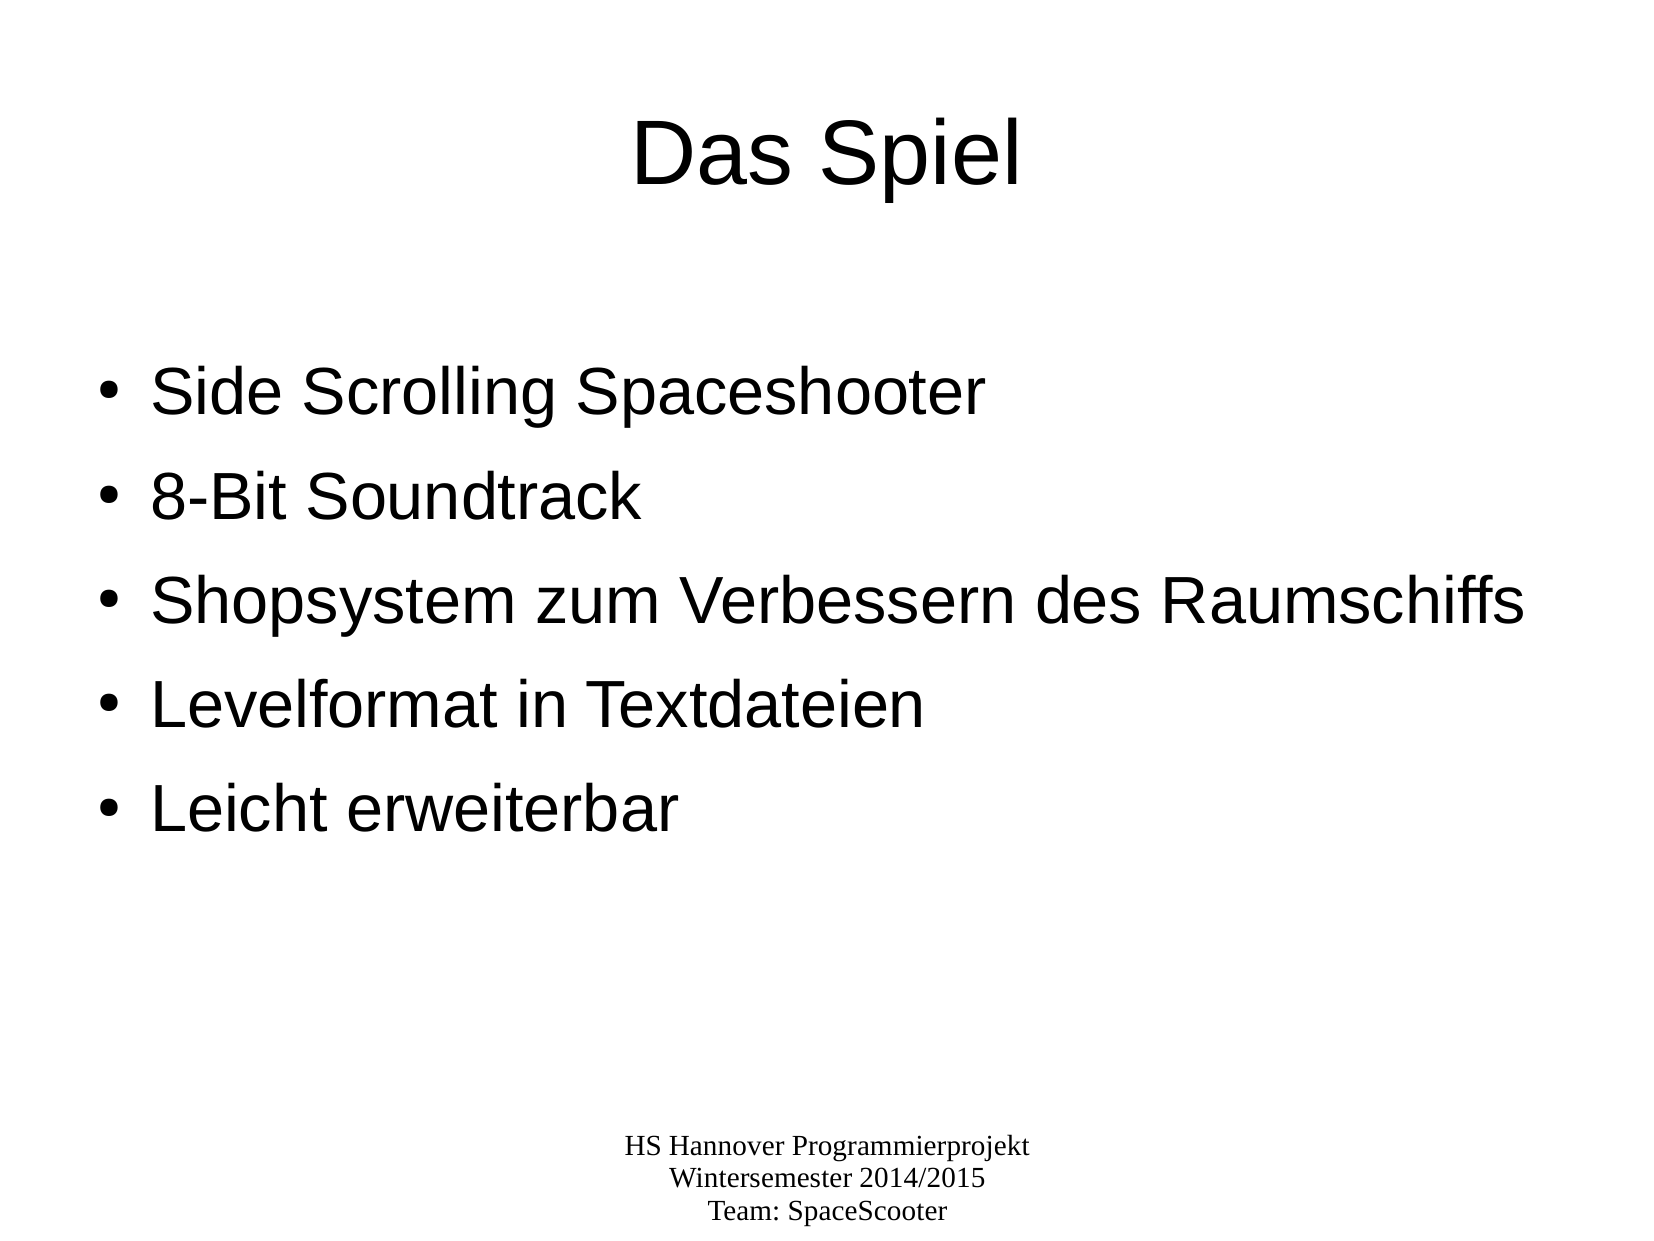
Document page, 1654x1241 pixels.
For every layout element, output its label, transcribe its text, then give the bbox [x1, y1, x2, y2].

title Das Spiel [82, 49, 1571, 257]
list Side Scrolling Spaceshooter 8-Bit Soundtrack Shopsystem zum Verbessern des Raumschiffs Levelformat in Textdateien Leicht erweiterbar [79, 354, 1535, 1074]
